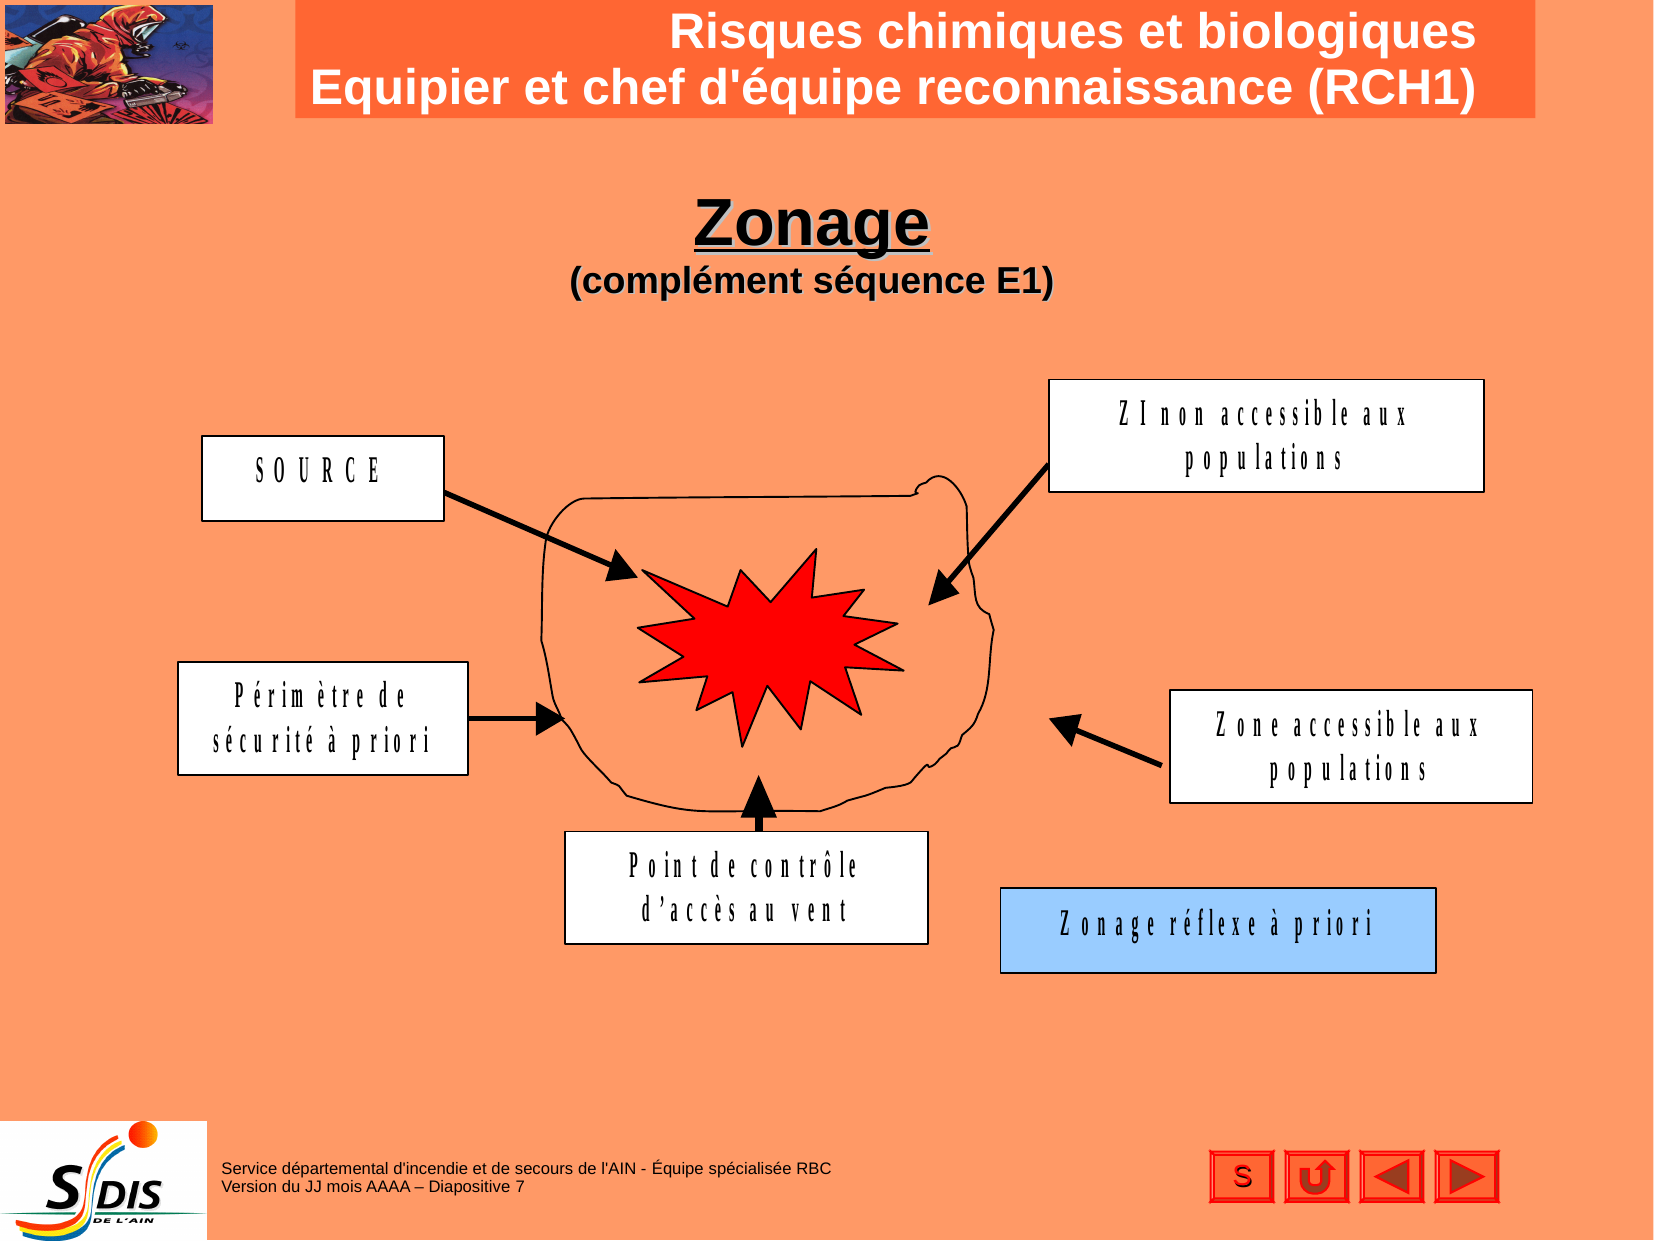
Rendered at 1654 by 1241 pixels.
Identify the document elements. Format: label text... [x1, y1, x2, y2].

picture [5, 5, 213, 124]
text_box Zonage (complément séquence E1) [118, 177, 1506, 311]
text_box [1212, 1151, 1274, 1202]
text_box [1287, 1151, 1349, 1202]
text_box [1437, 1151, 1499, 1202]
picture [177, 378, 1536, 975]
picture [0, 1121, 207, 1241]
text_box [1362, 1151, 1424, 1202]
text_box S [1217, 1151, 1267, 1200]
